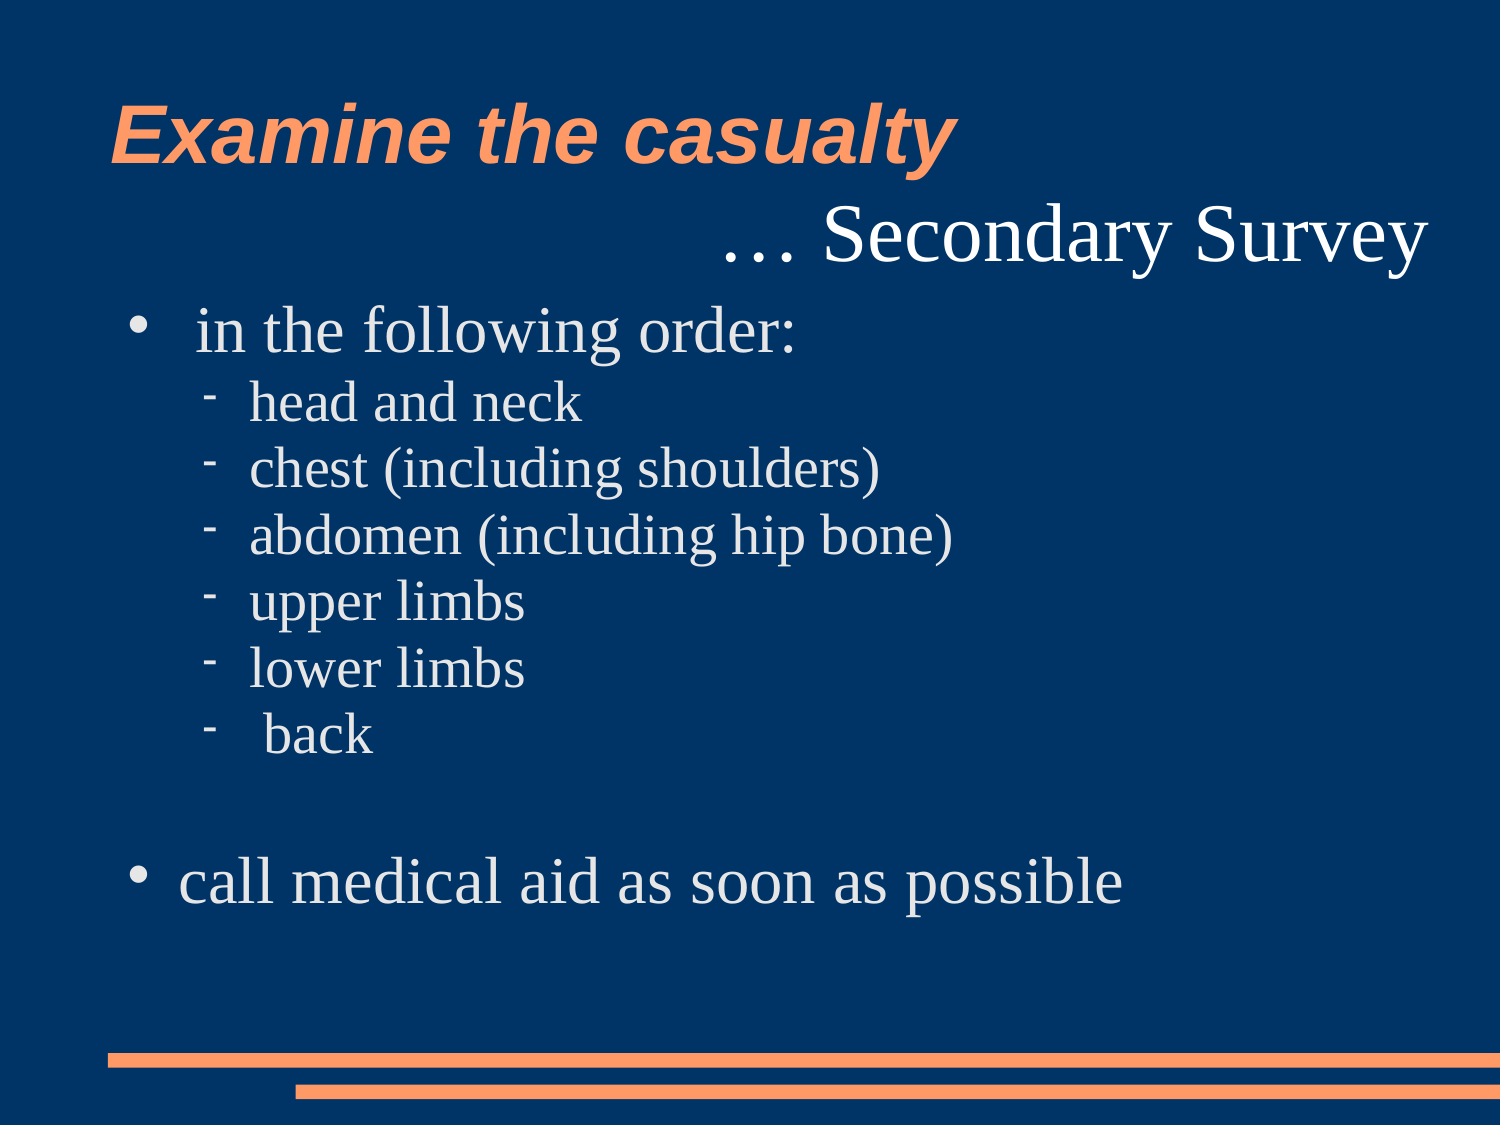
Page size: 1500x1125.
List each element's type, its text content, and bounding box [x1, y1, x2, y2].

list in the following order: head and neck chest (including shoulders) abdomen (including hip bone) upper limbs lower limbs back call medical aid as soon as possible [110, 292, 1416, 1013]
title Examine the casualty [110, 49, 1392, 223]
text_box … Secondary Survey [702, 182, 1500, 290]
